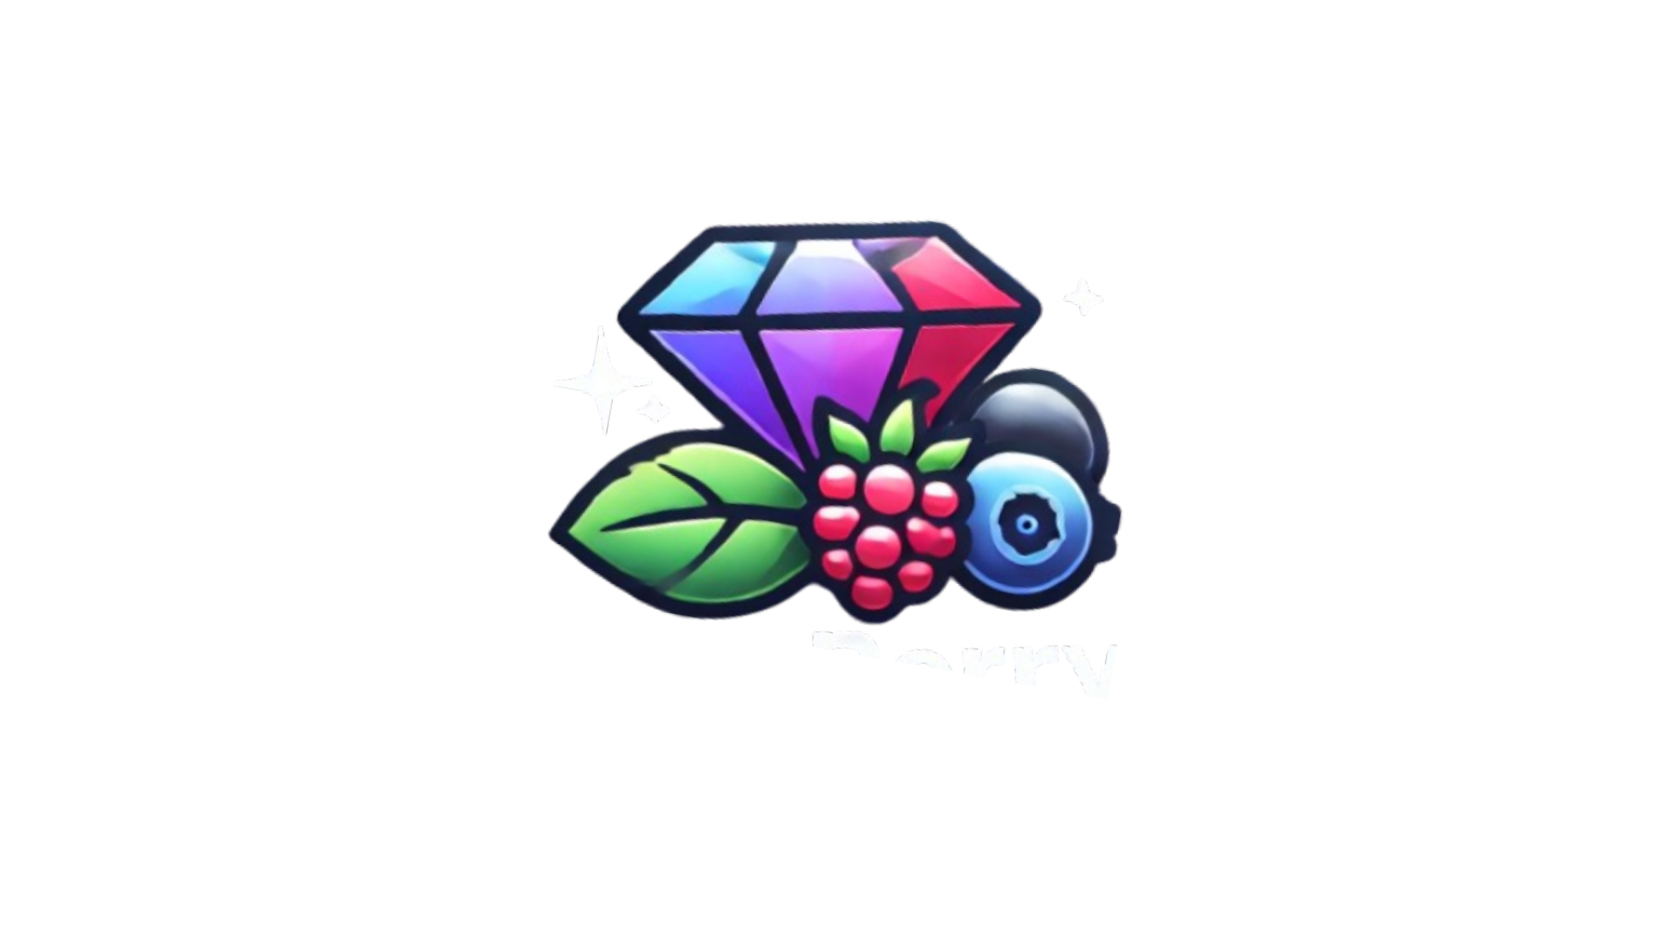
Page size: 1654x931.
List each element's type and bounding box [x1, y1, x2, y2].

picture [365, 19, 1206, 700]
